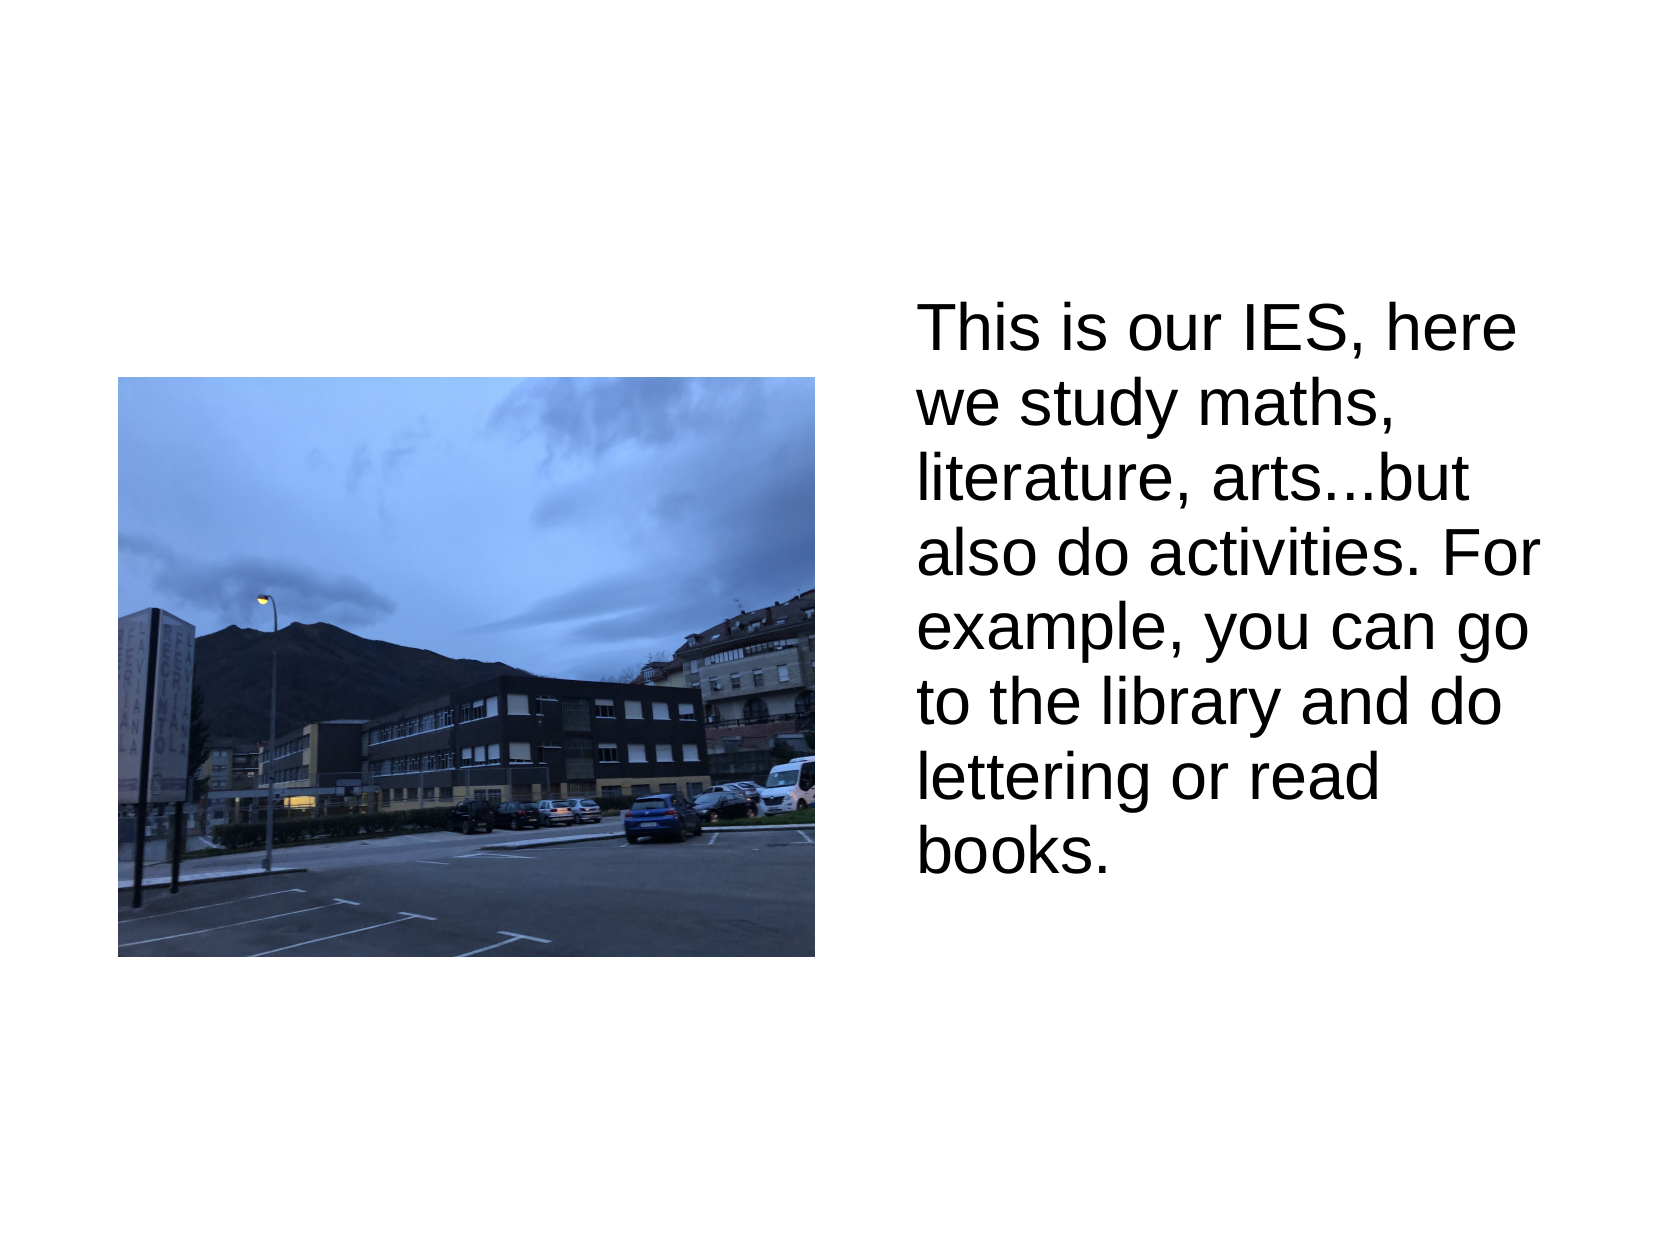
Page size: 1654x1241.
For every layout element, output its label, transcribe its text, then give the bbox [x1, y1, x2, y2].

picture [118, 377, 815, 957]
list This is our IES, here we study maths, literature, arts...but also do activities. For example, you can go to the library and do lettering or read books. [845, 290, 1572, 1109]
